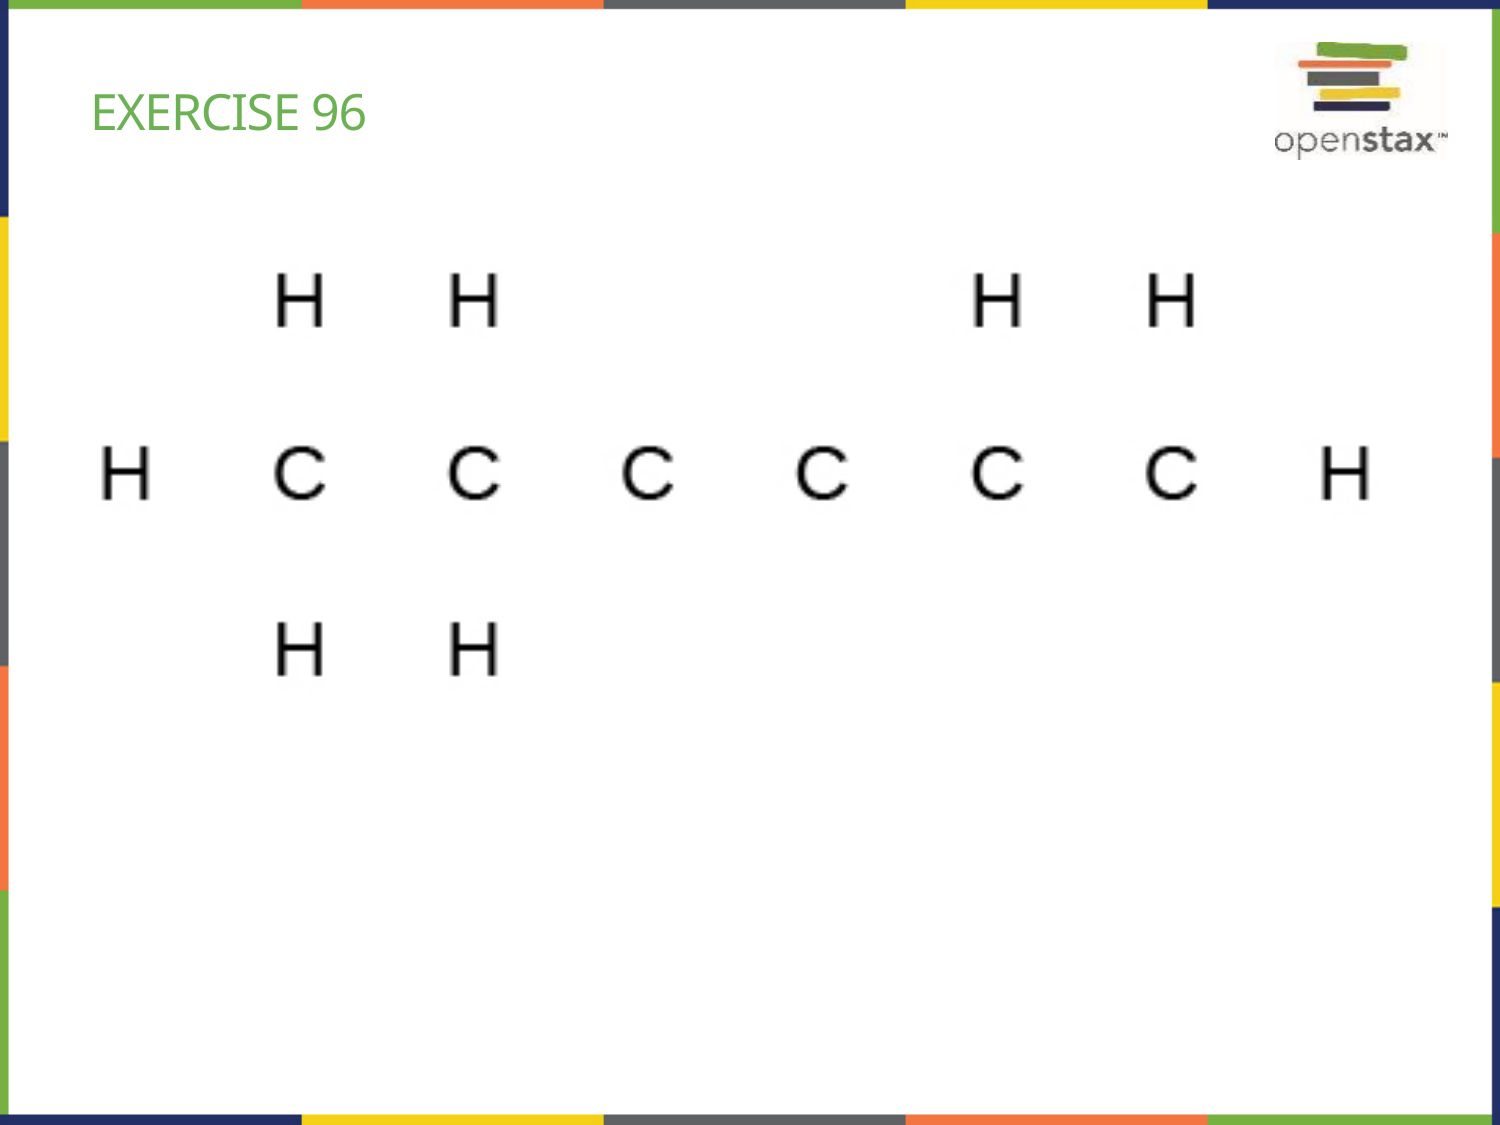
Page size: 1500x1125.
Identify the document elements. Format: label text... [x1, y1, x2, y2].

picture [0, 0, 1500, 1125]
title Exercise 96 [75, 39, 1398, 148]
